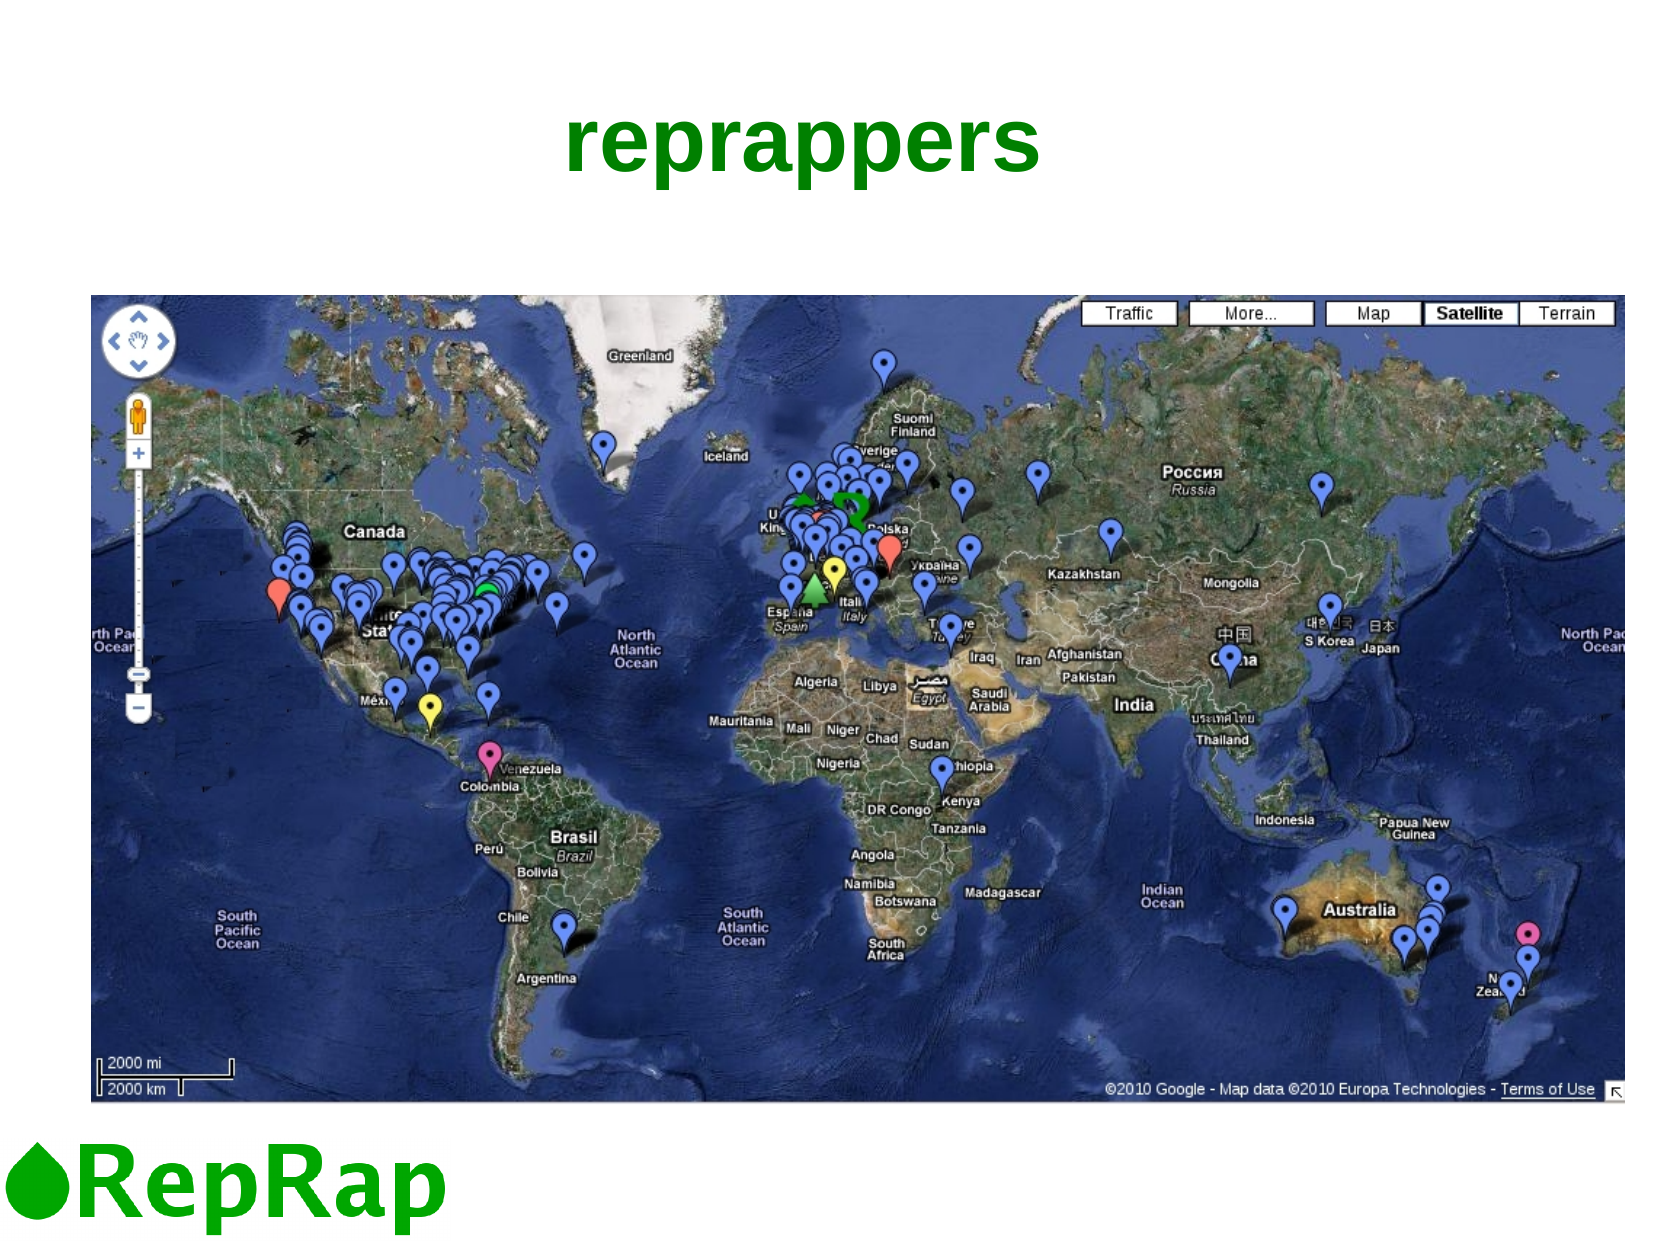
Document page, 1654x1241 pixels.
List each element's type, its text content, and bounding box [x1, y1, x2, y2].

picture [91, 295, 1625, 1105]
title reprappers [59, 43, 1548, 237]
picture [0, 1138, 451, 1241]
